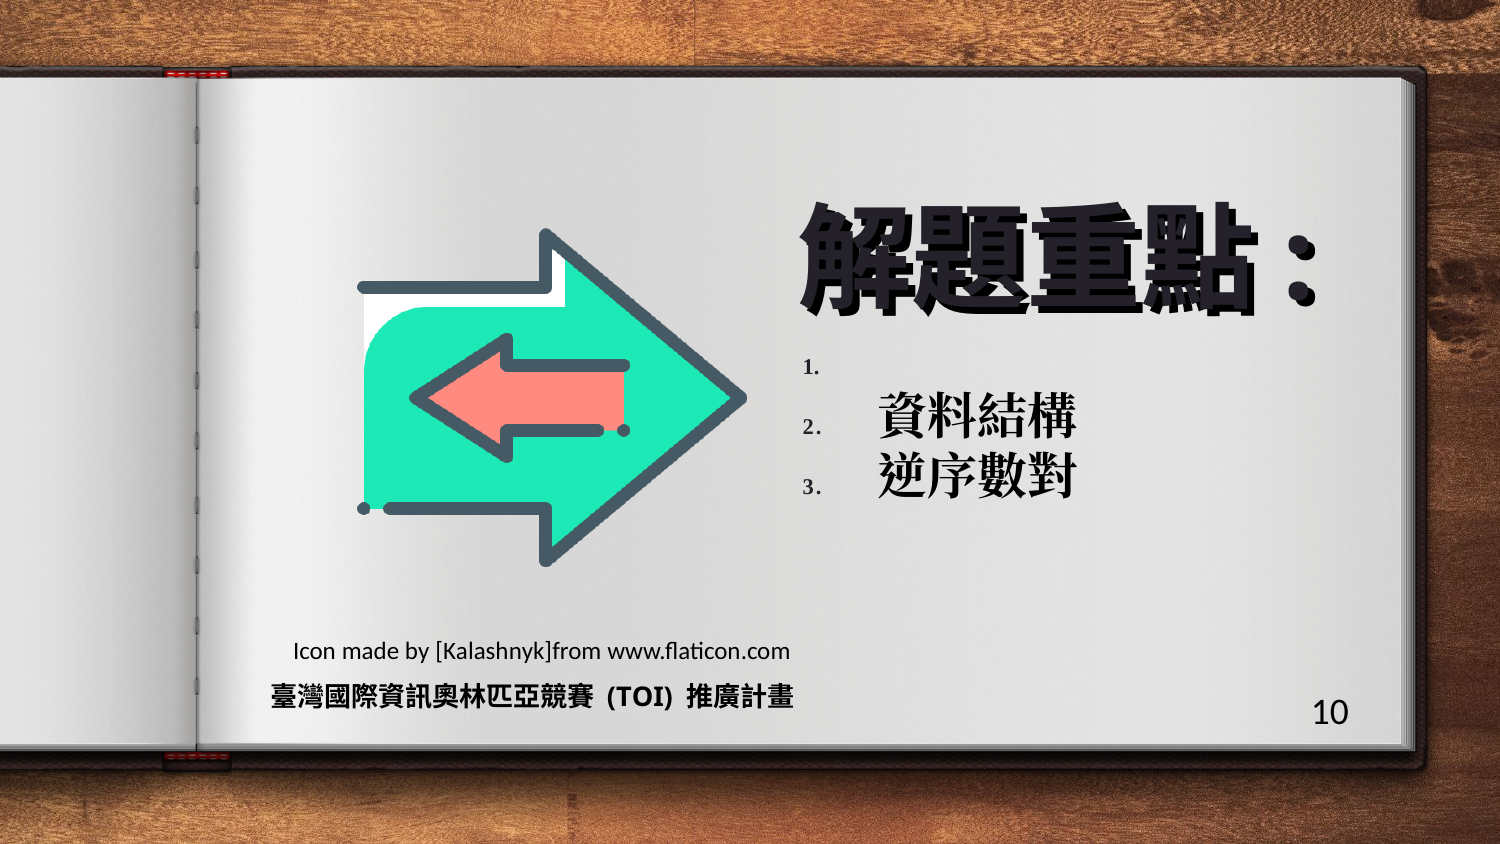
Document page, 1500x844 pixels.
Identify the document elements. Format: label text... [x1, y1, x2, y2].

text_box Icon made by [Kalashnyk]from www.flaticon.com [278, 627, 867, 672]
picture [344, 189, 760, 606]
subtitle 資料結構 逆序數對 [787, 309, 1361, 584]
title 解題重點: [782, 146, 1313, 338]
text_box [1295, 672, 1386, 737]
